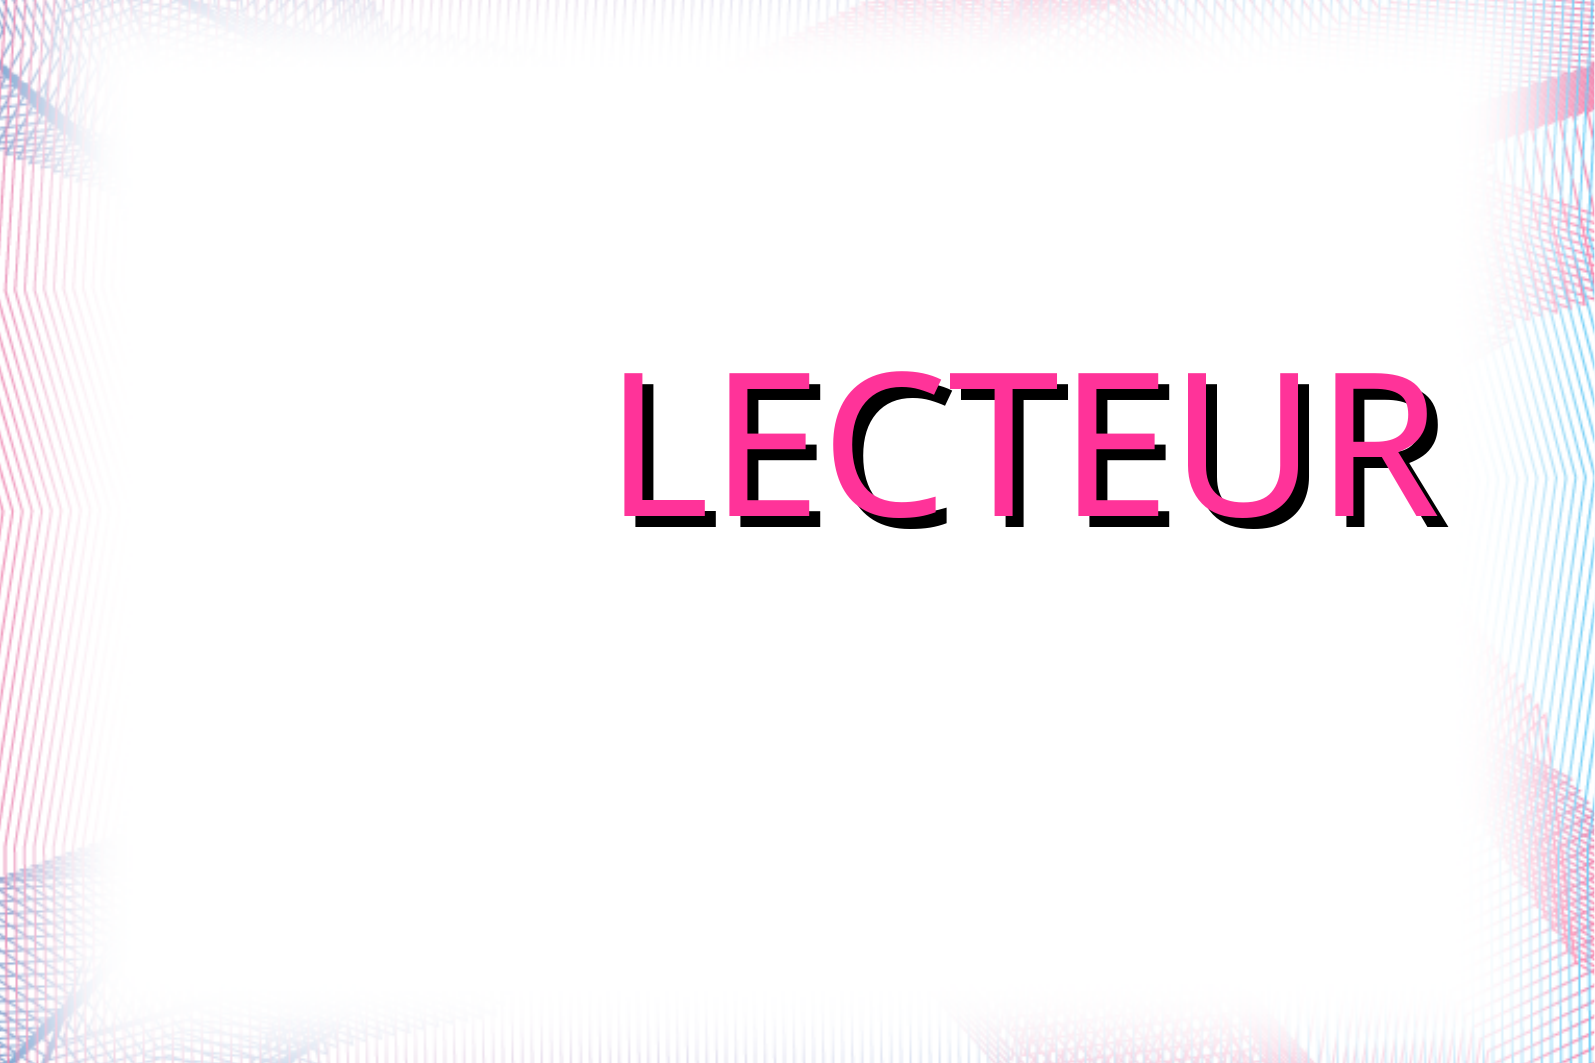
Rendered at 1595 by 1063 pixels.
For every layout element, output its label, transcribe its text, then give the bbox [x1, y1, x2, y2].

list LECTEUR [100, 302, 1536, 1004]
picture [0, 0, 1595, 1063]
